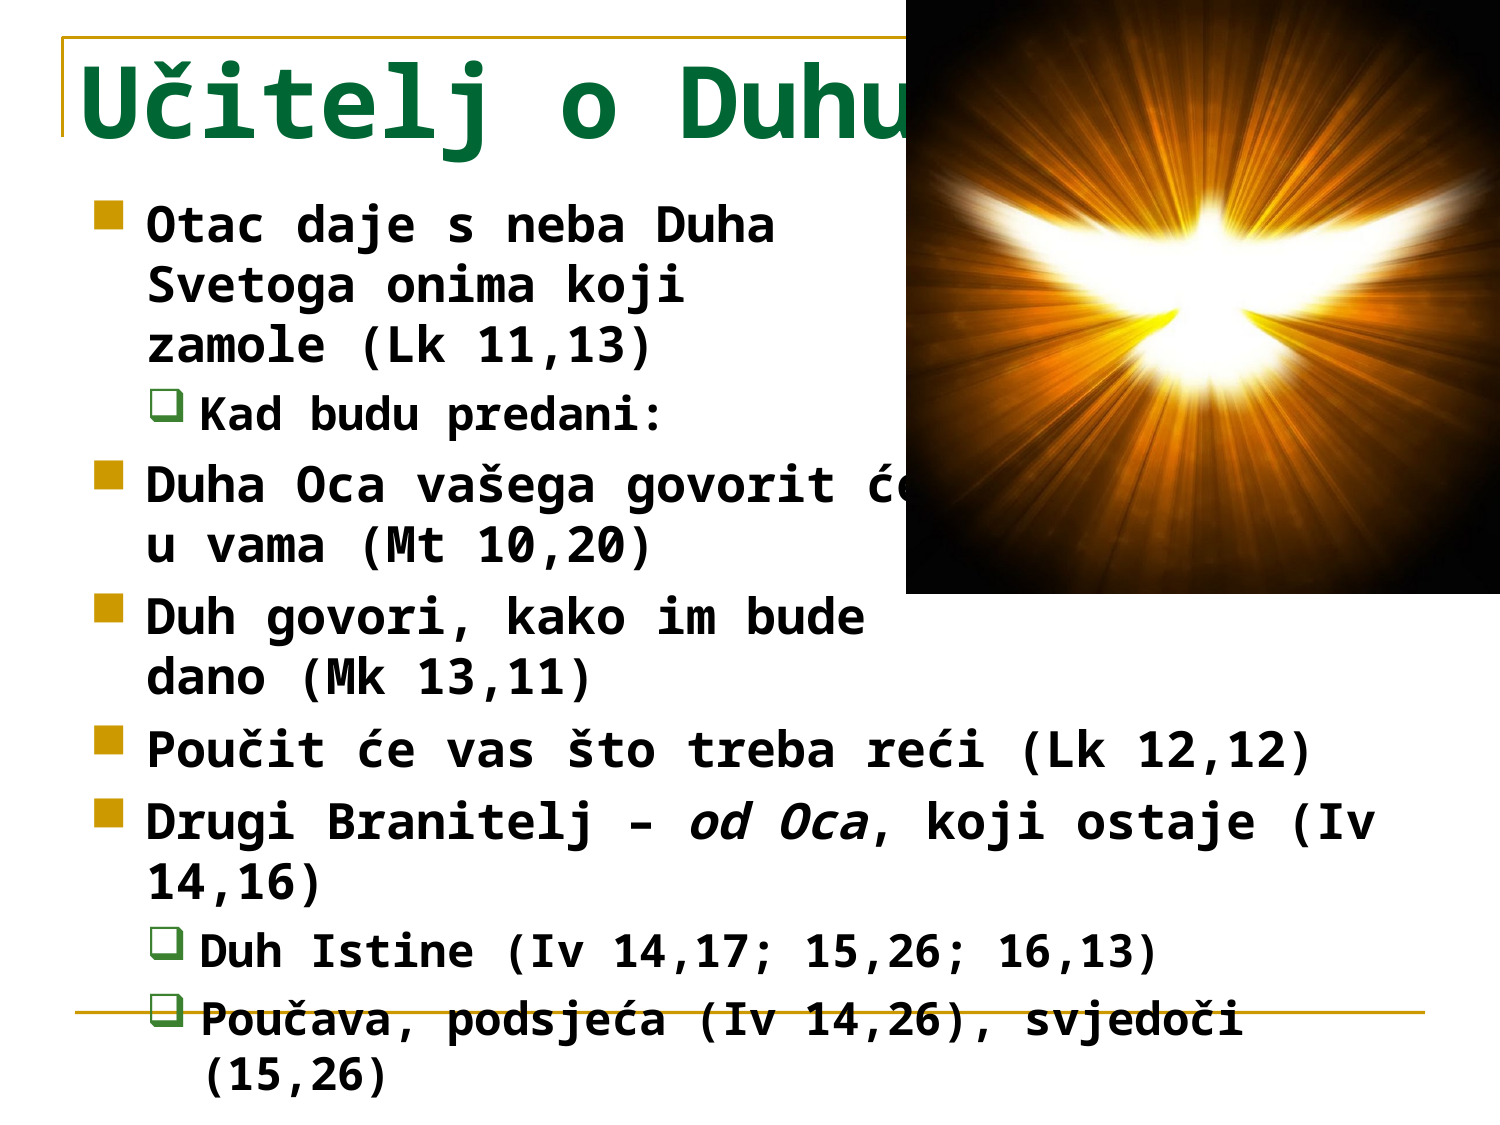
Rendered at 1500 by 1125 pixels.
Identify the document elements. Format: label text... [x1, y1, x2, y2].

picture [906, 0, 1500, 594]
title Učitelj o Duhu [64, 31, 906, 218]
list Otac daje s neba Duha Svetoga onima koji zamole (Lk 11,13) Kad budu predani: Duha Oca vašega govorit će u vama (Mt 10,20) Duh govori, kako im bude dano (Mk 13,11) Poučit će vas što treba reći (Lk 12,12) Drugi Branitelj – od Oca, koji ostaje (Iv 14,16) Duh Istine (Iv 14,17; 15,26; 16,13) Poučava, podsjeća (Iv 14,26), svjedoči (15,26) [75, 184, 1418, 1012]
